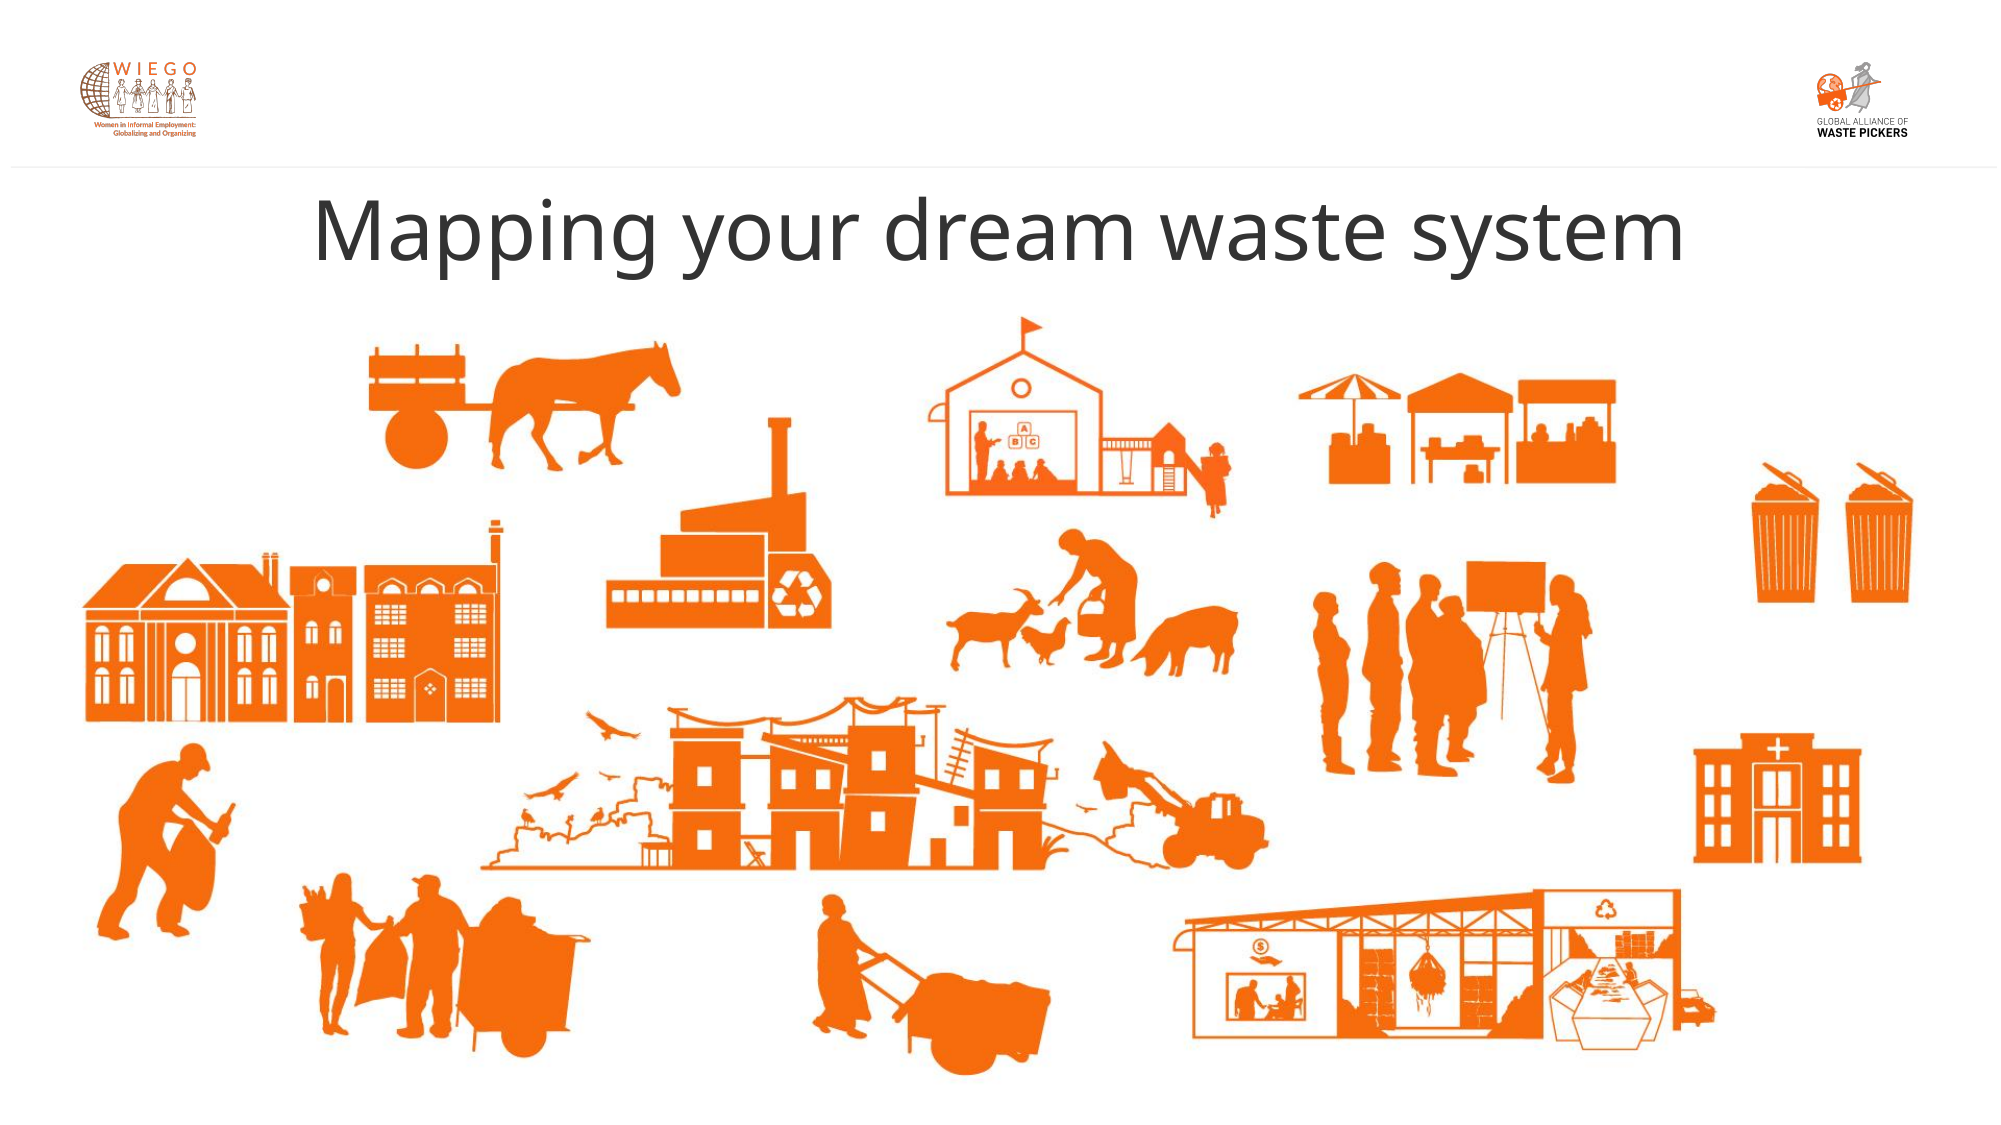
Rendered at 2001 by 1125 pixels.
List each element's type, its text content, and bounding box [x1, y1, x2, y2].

picture [0, 0, 2001, 1125]
text_box Mapping your dream waste system [54, 169, 1946, 285]
